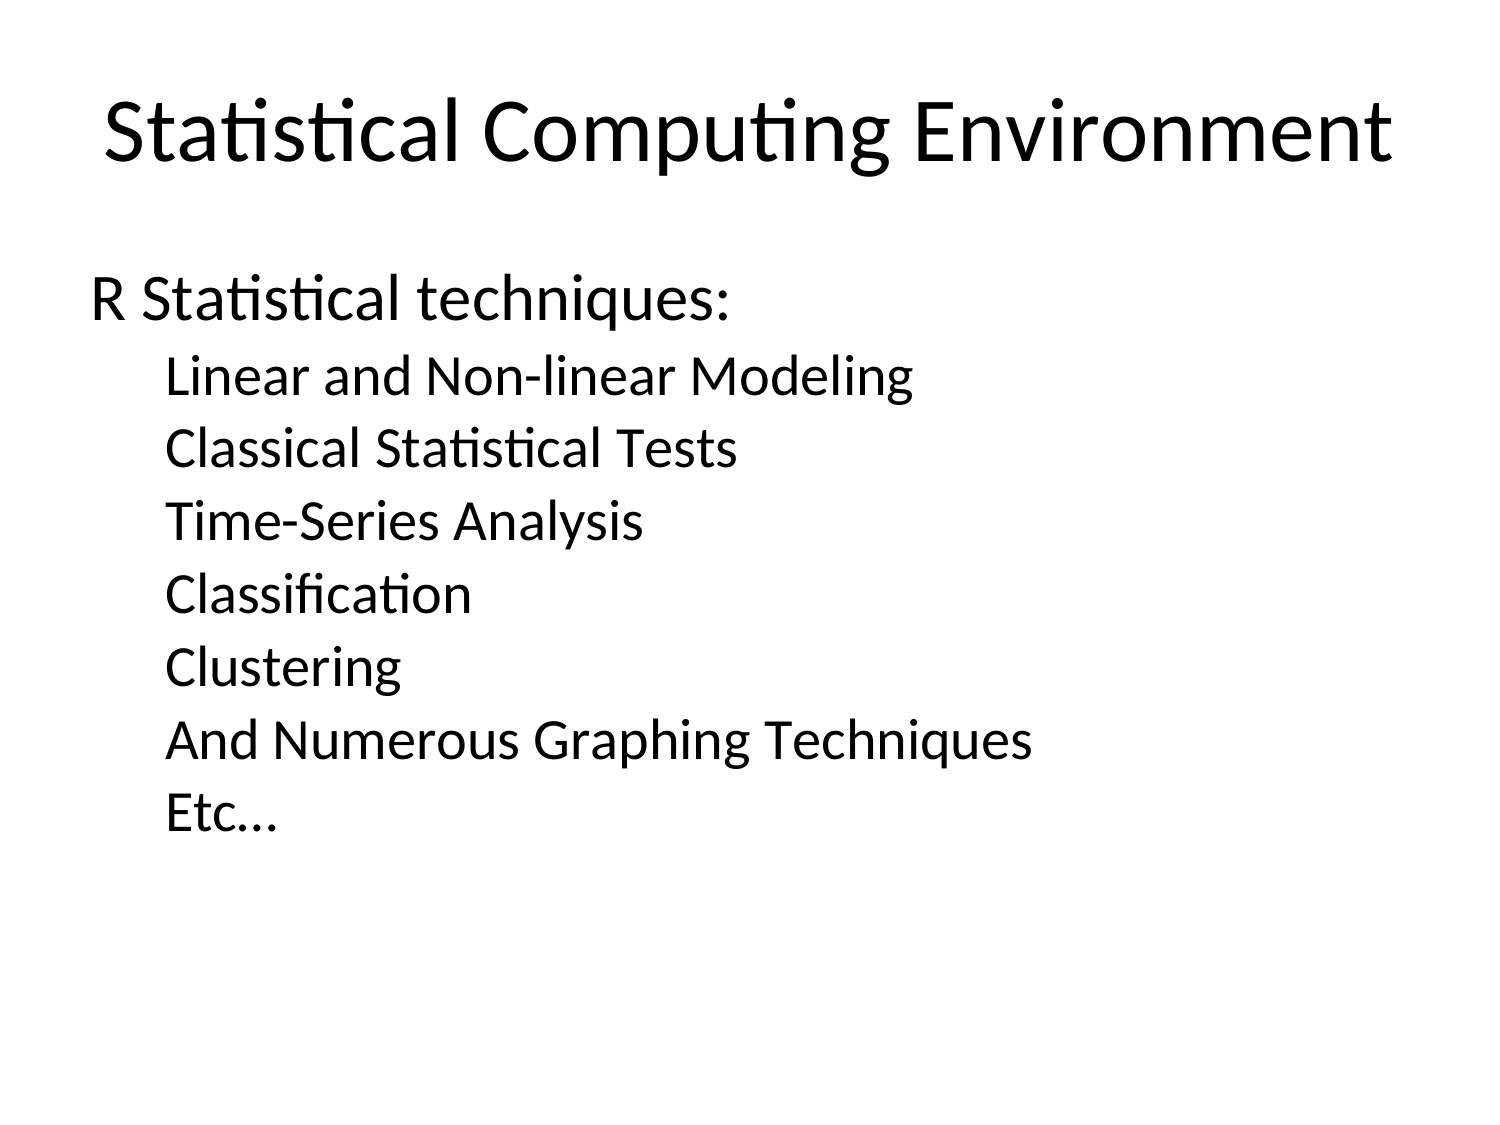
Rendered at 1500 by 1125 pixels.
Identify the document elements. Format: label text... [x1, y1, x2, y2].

list R Statistical techniques: Linear and Non-linear Modeling Classical Statistical Tests Time-Series Analysis Classification Clustering And Numerous Graphing Techniques Etc… [75, 262, 1426, 1006]
title Statistical Computing Environment [75, 45, 1426, 233]
